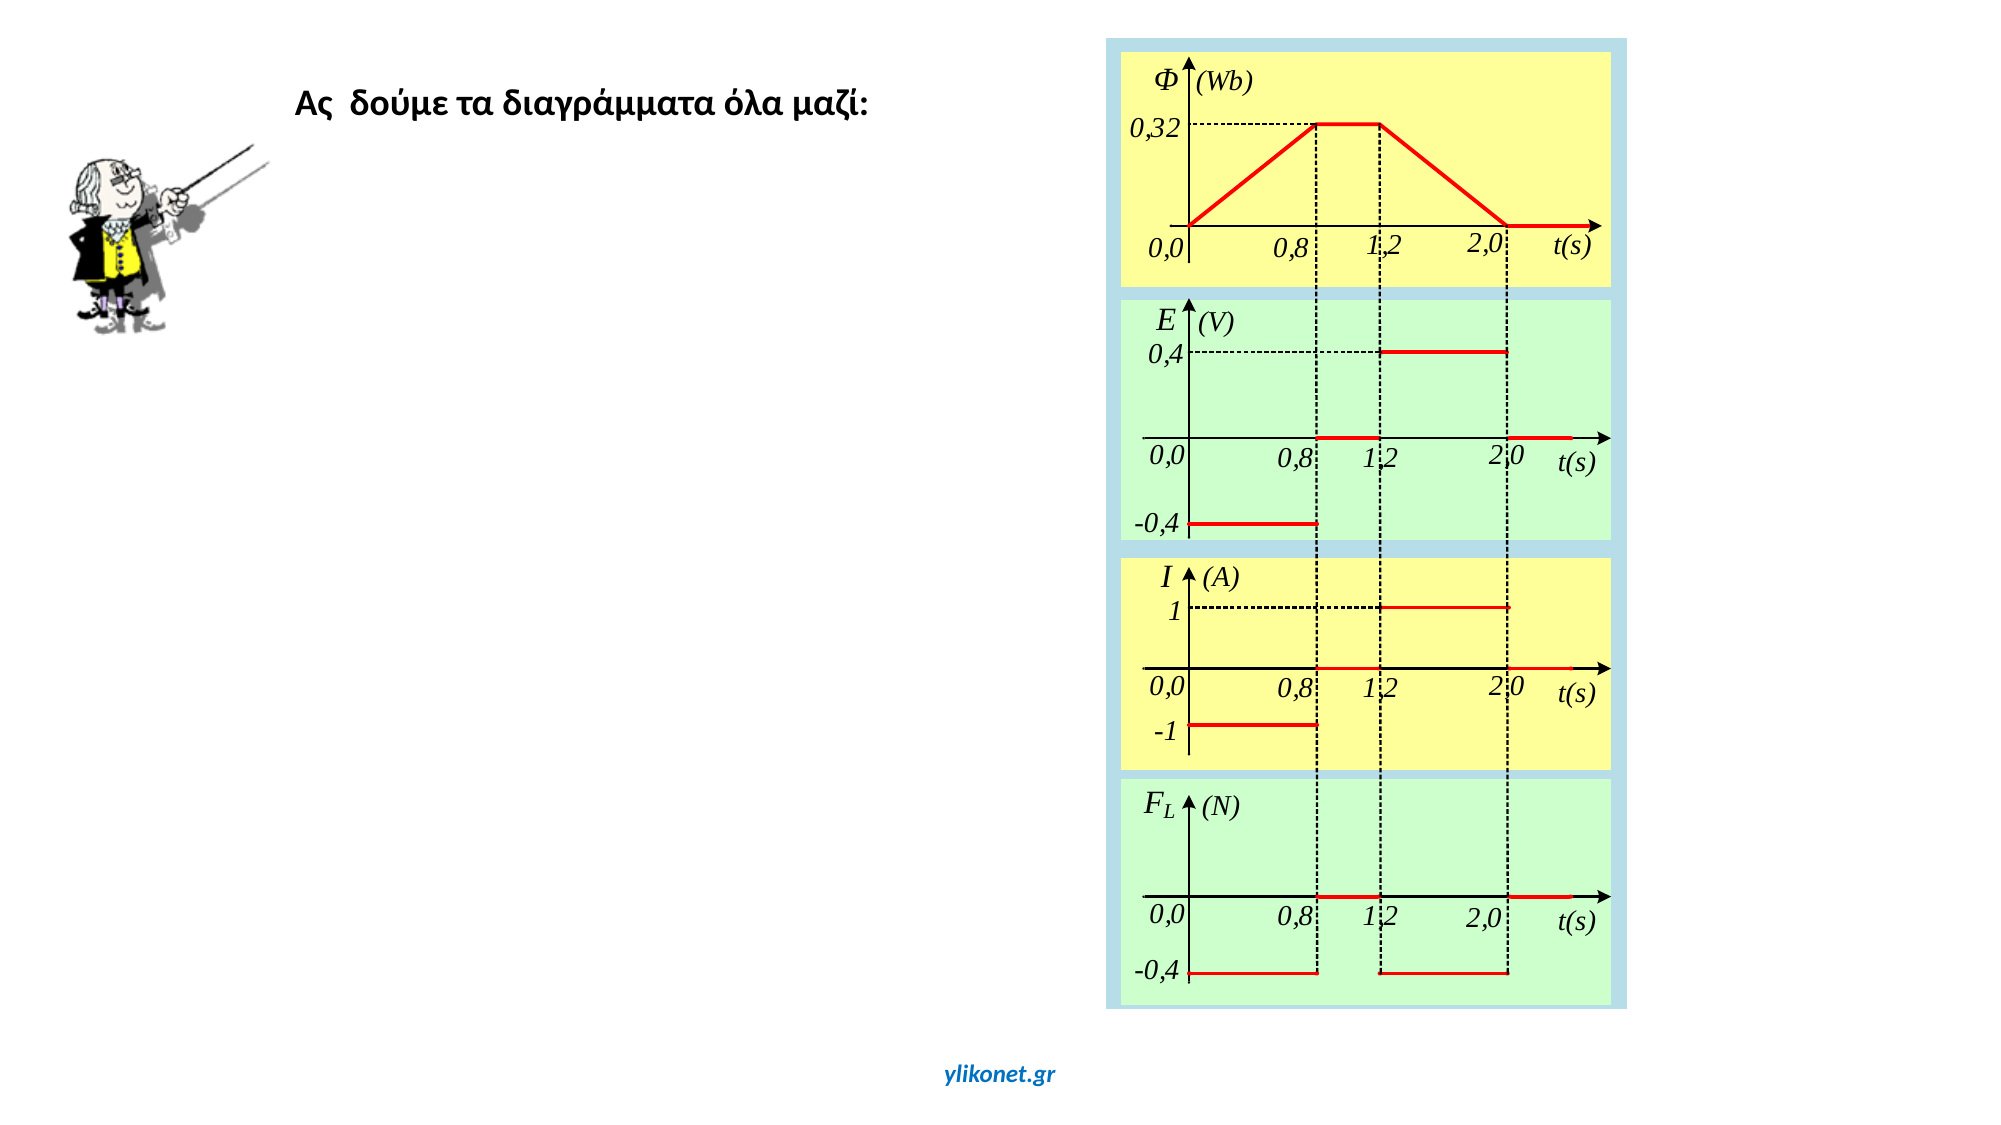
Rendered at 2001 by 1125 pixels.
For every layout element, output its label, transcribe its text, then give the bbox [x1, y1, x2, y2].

text_box ylikonet.gr [683, 1042, 1317, 1103]
text_box Ας δούμε τα διαγράμματα όλα μαζί: [279, 70, 937, 132]
picture [56, 139, 258, 332]
chart [1105, 37, 1627, 1009]
